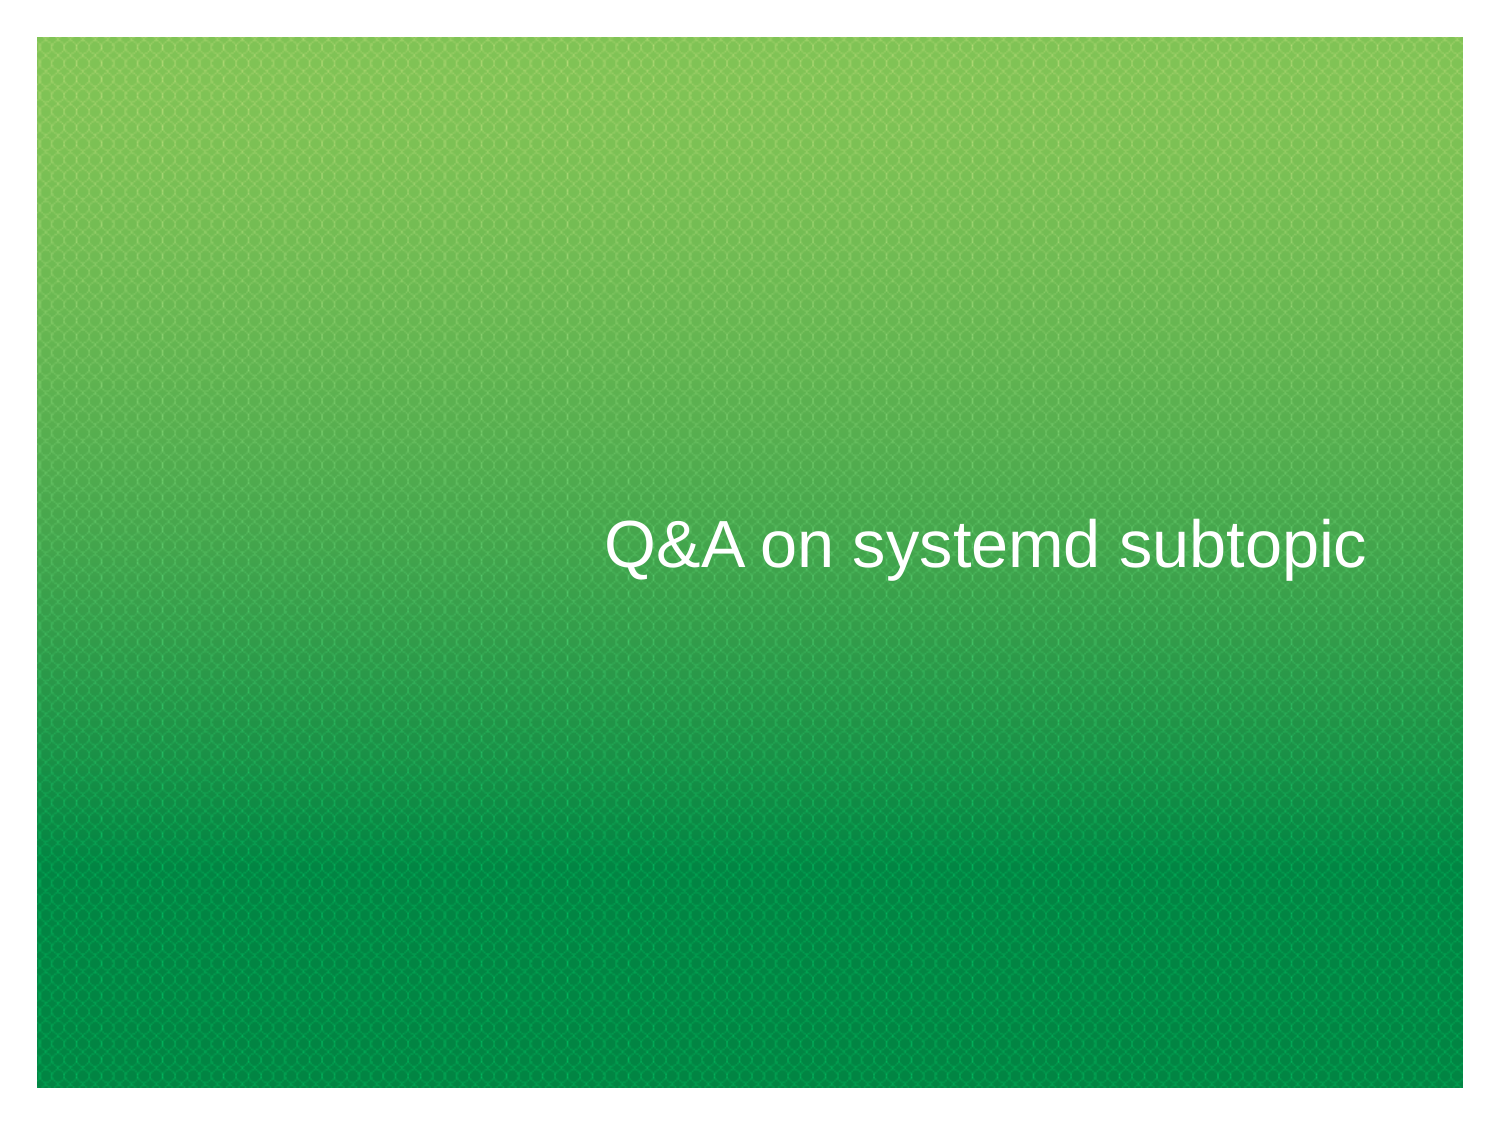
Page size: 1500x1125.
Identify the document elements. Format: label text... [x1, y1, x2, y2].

picture [37, 37, 1463, 1088]
title Q&A on systemd subtopic [135, 450, 1369, 638]
